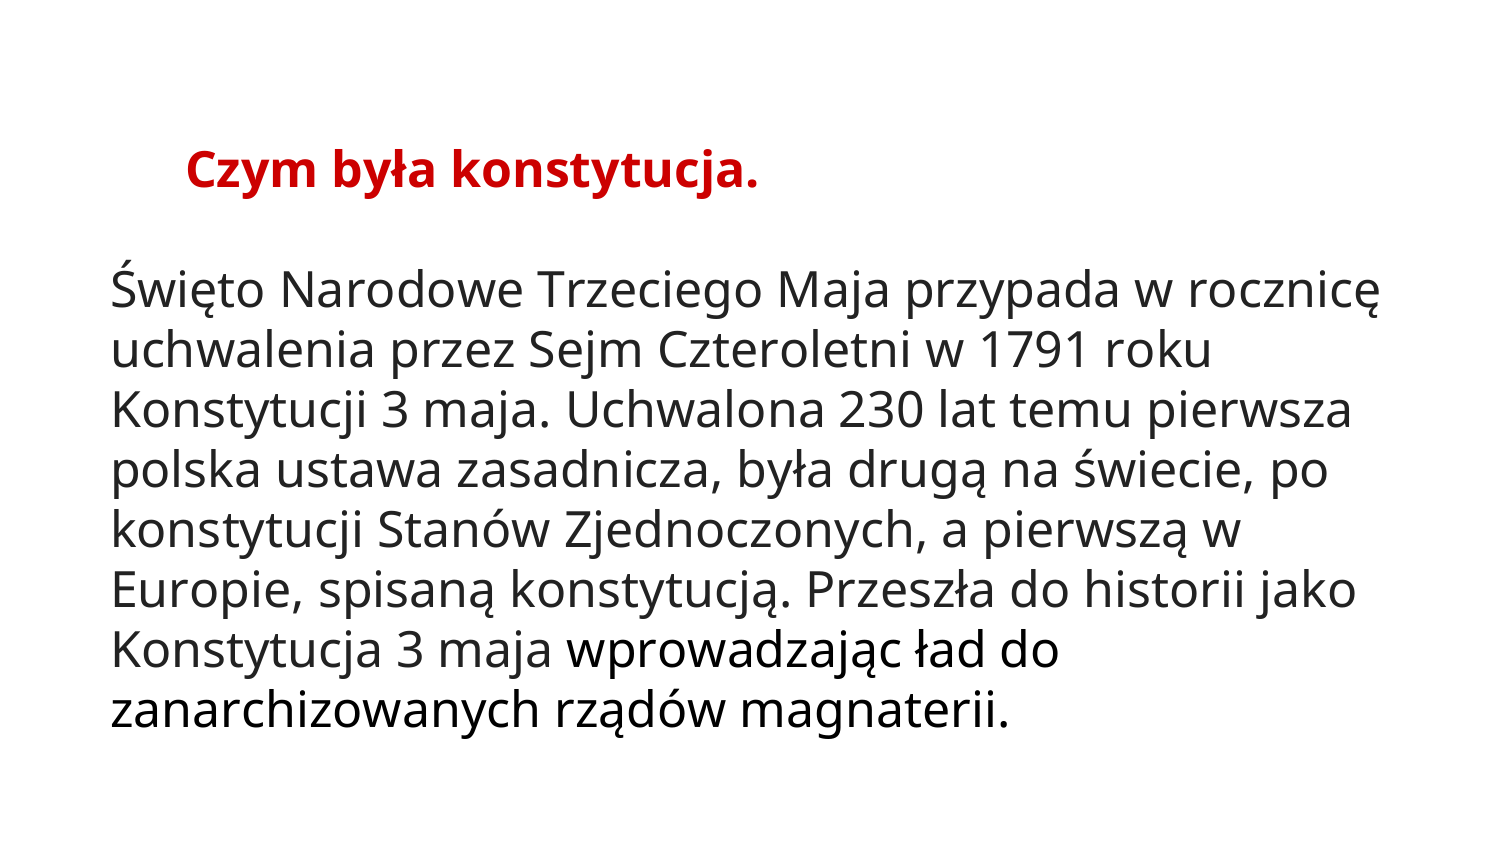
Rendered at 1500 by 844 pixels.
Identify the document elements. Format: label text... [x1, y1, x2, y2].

title Czym była konstytucja. Święto Narodowe Trzeciego Maja przypada w rocznicę uchwalenia przez Sejm Czteroletni w 1791 roku Konstytucji 3 maja. Uchwalona 230 lat temu pierwsza polska ustawa zasadnicza, była drugą na świecie, po konstytucji Stanów Zjednoczonych, a pierwszą w Europie, spisaną konstytucją. Przeszła do historii jako Konstytucja 3 maja wprowadzając ład do zanarchizowanych rządów magnaterii. [94, 122, 1449, 755]
